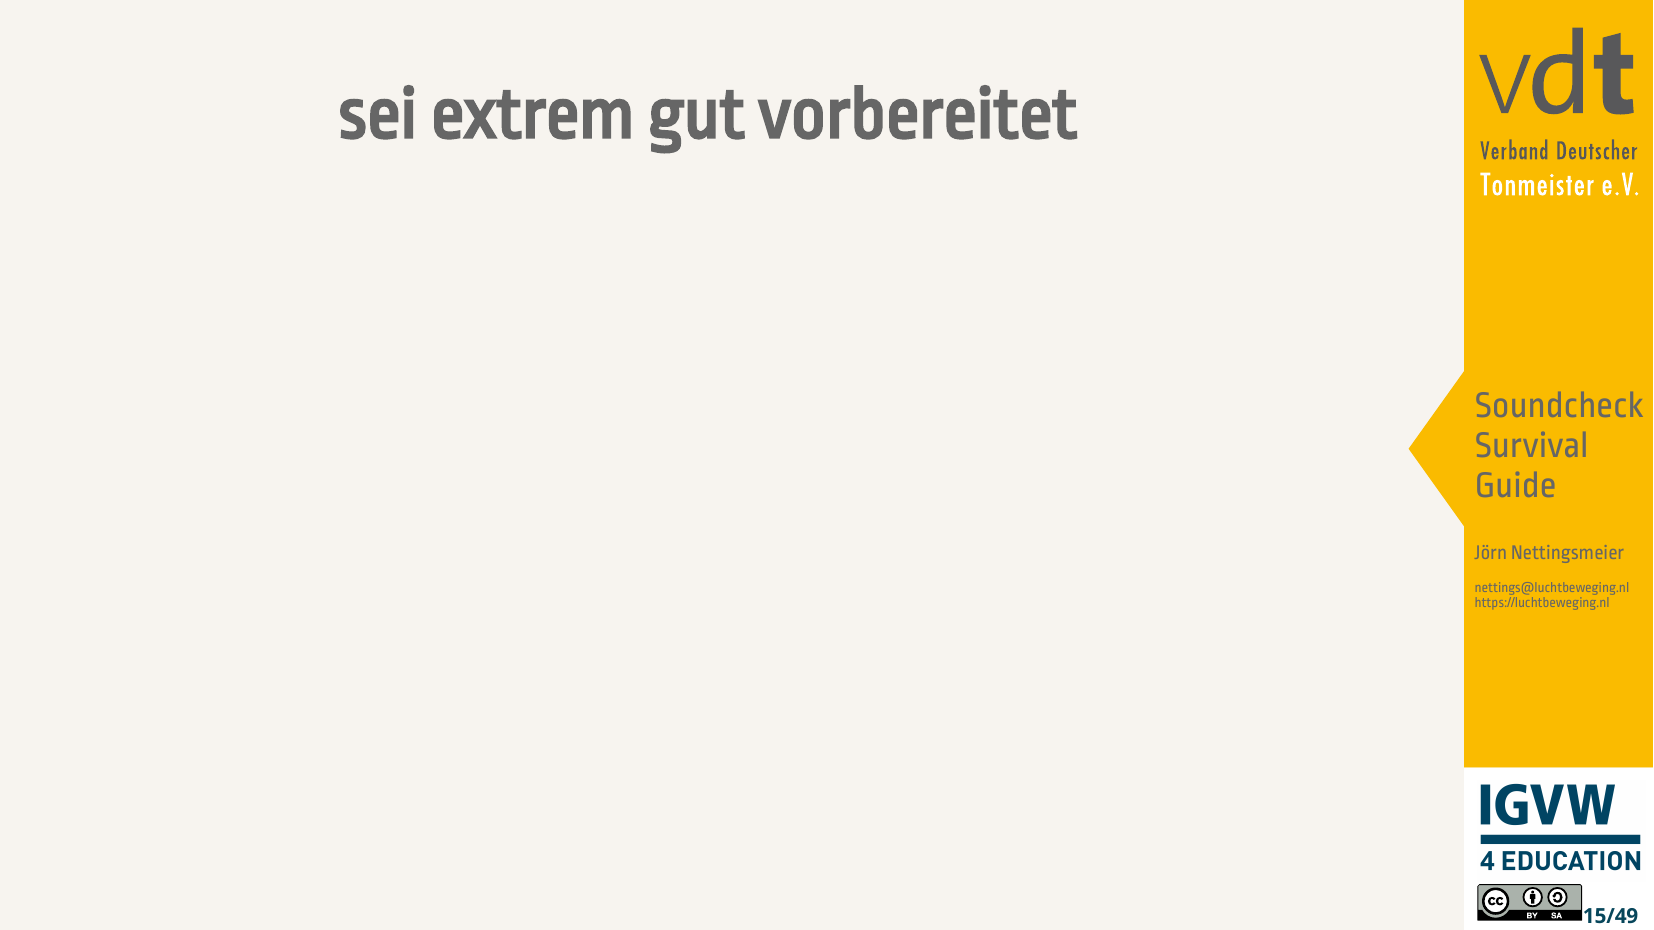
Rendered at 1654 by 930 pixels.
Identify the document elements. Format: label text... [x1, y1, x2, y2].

picture [1477, 780, 1646, 882]
title sei extrem gut vorbereitet [82, 37, 1335, 193]
